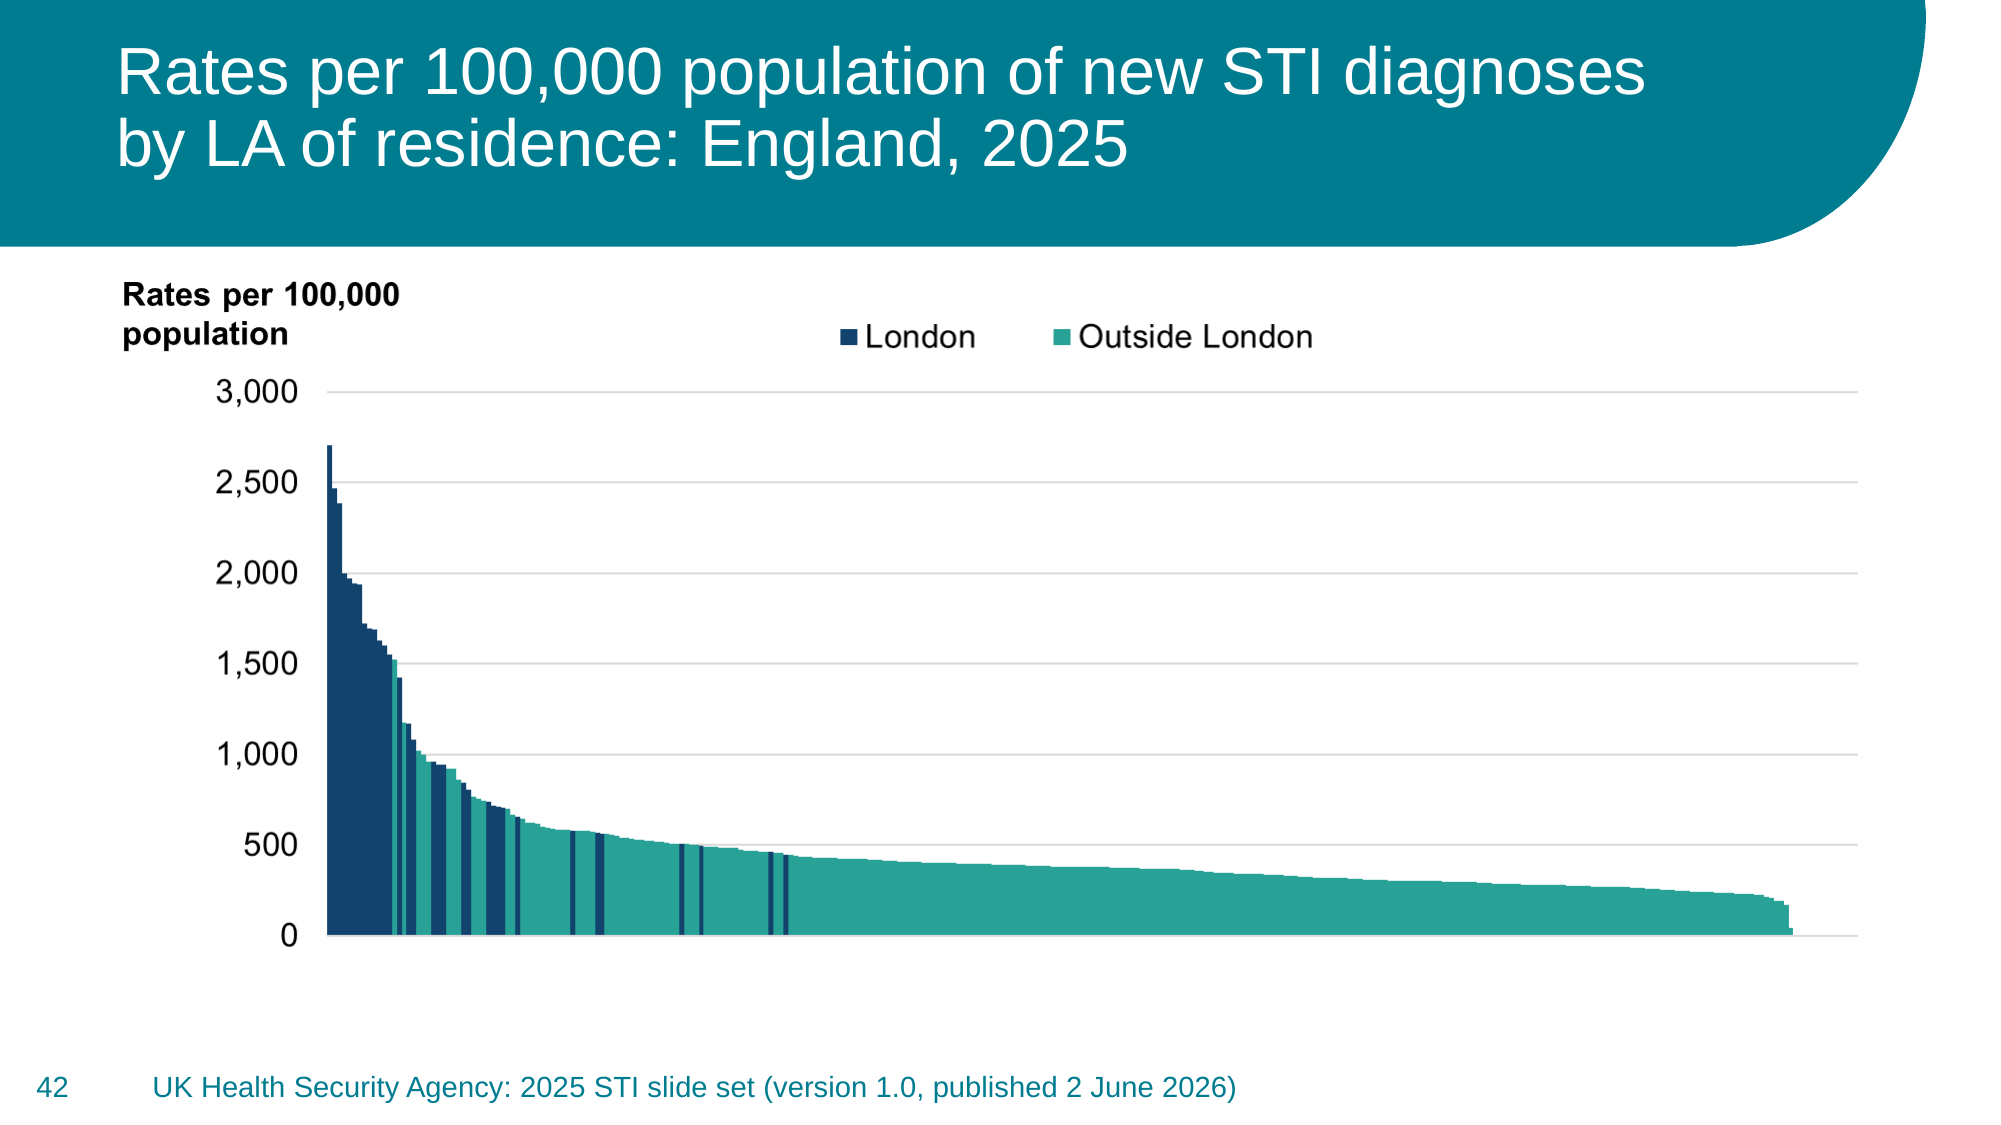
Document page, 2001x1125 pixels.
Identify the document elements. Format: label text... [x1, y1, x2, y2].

text_box [21, 1056, 120, 1117]
picture [114, 262, 1914, 1020]
text_box UK Health Security Agency: 2025 STI slide set (version 1.0, published 2 June 2026) [137, 1056, 1780, 1116]
title Rates per 100,000 population of new STI diagnoses by LA of residence: England, 2025 [101, 29, 1747, 189]
